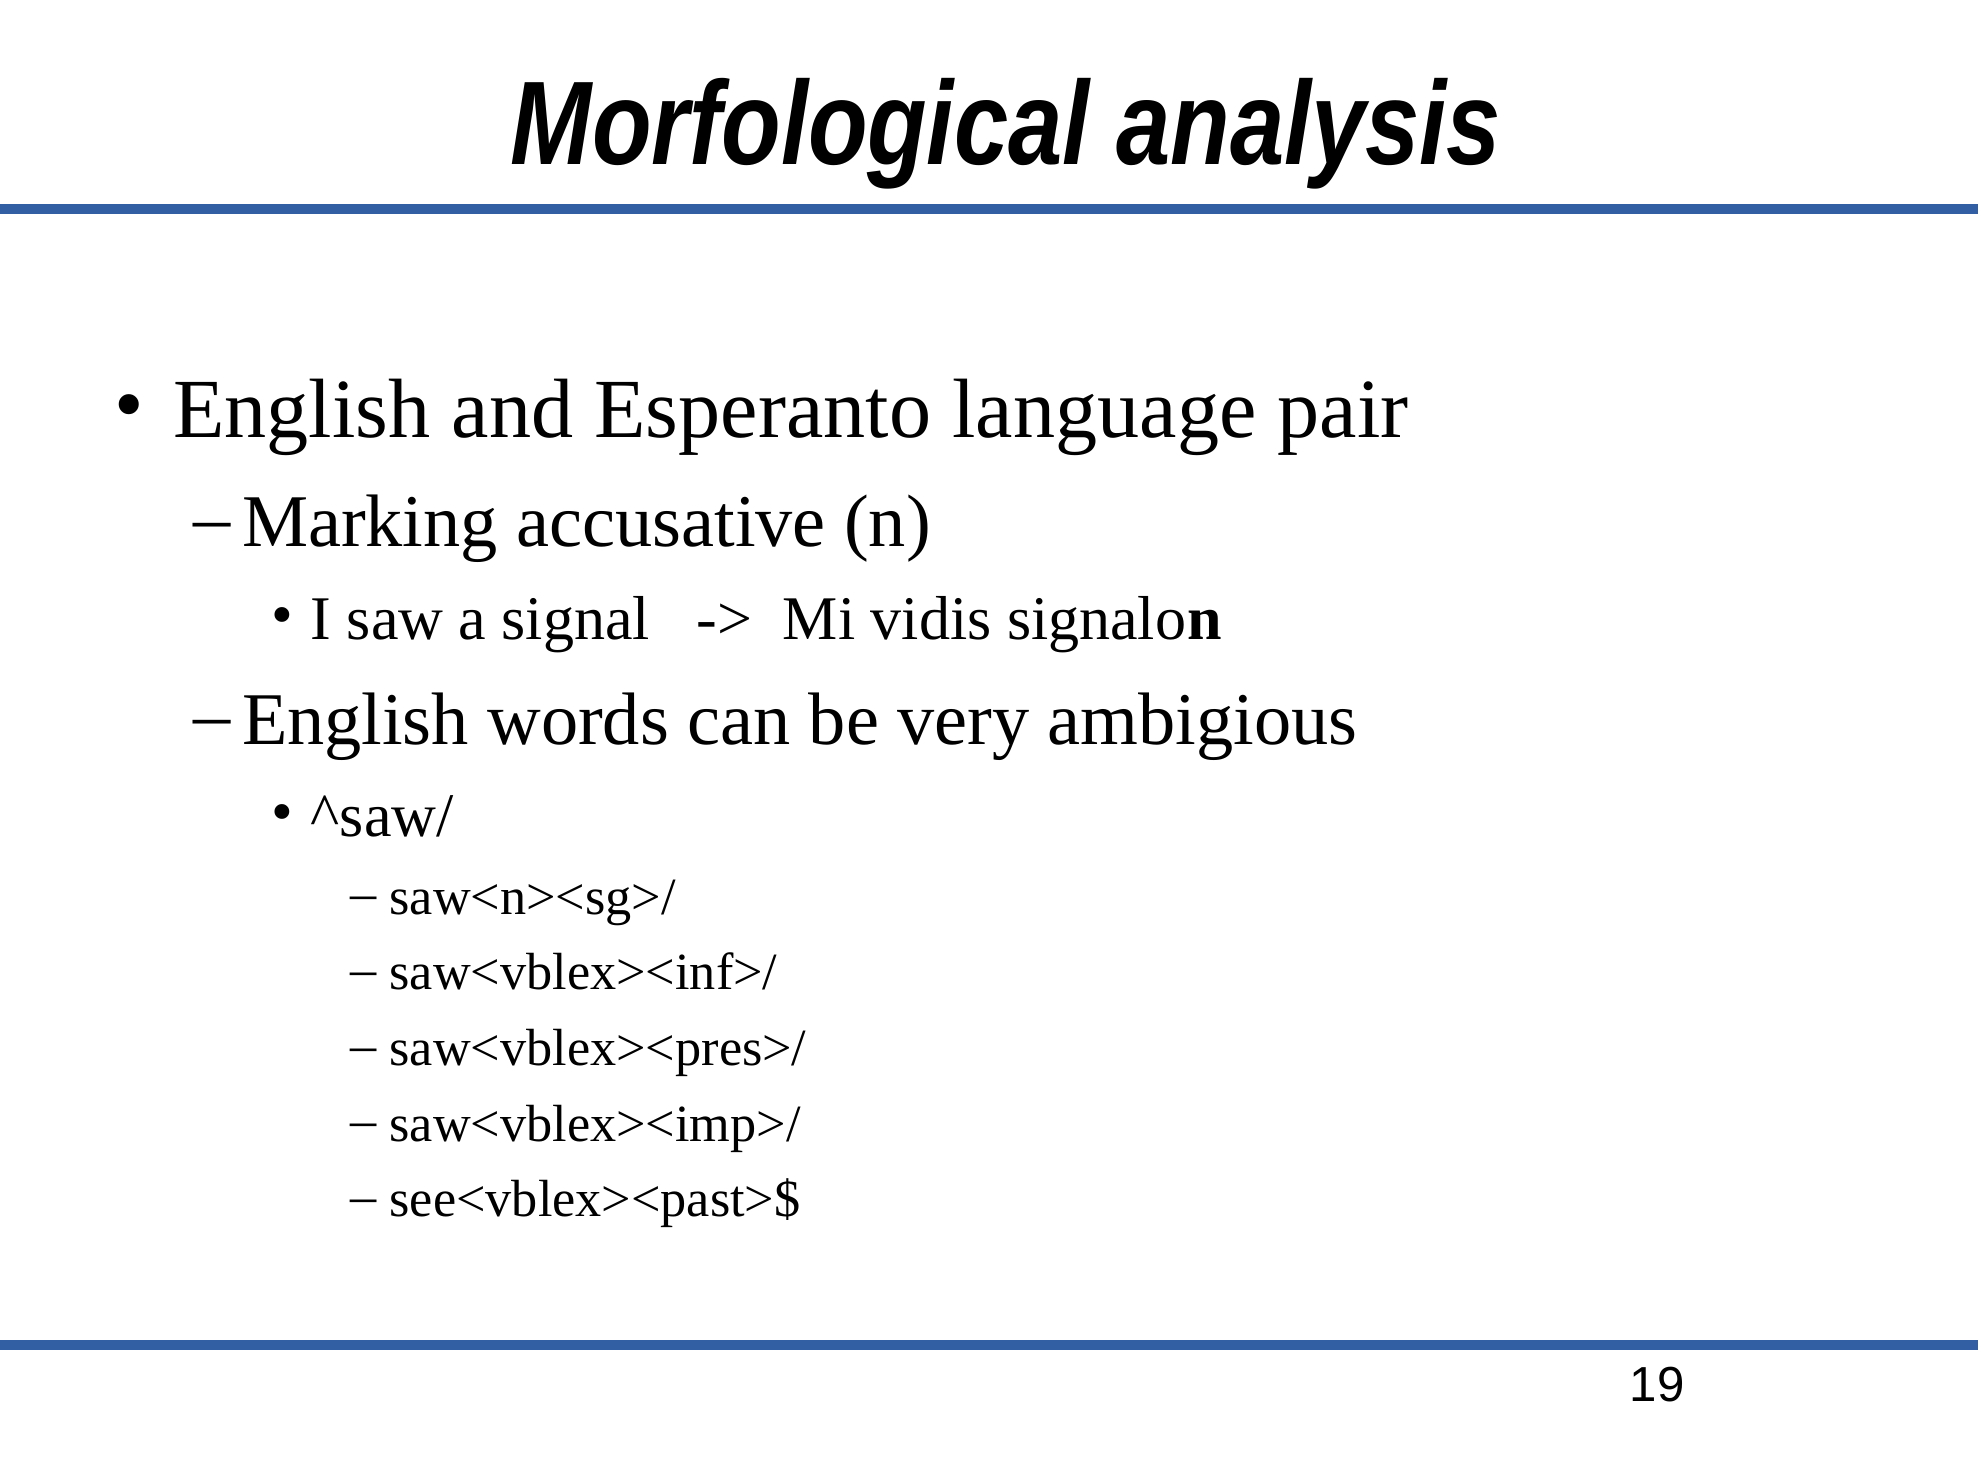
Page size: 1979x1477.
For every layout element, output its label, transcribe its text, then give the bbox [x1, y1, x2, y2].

list English and Esperanto language pair Marking accusative (n) I saw a signal -> Mi vidis signalon English words can be very ambigious ^saw/ saw<n><sg>/ saw<vblex><inf>/ saw<vblex><pres>/ saw<vblex><imp>/ see<vblex><past>$ [98, 345, 1880, 1345]
title Morfological analysis [0, 30, 1979, 203]
